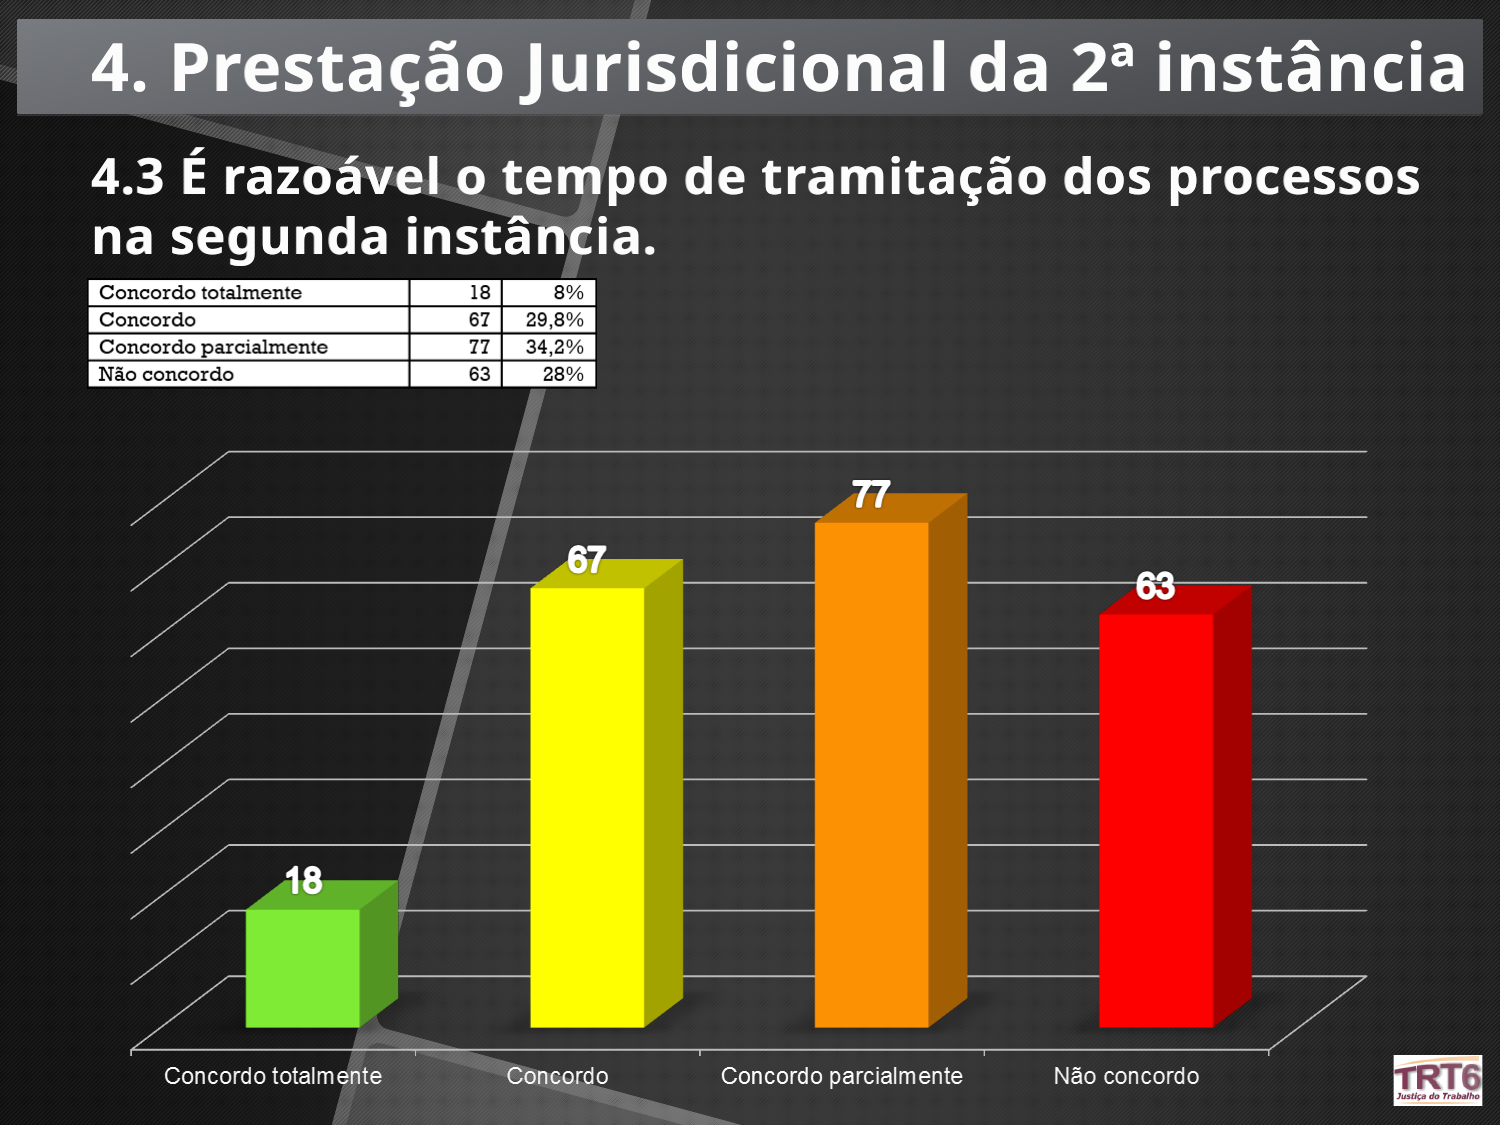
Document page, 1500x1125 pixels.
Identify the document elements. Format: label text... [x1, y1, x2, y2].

picture [1440, 1055, 1483, 1106]
picture [87, 273, 597, 399]
chart [60, 414, 1440, 1115]
text_box [18, 19, 1482, 114]
text_box 4.3 É razoável o tempo de tramitação dos processos na segunda instância. [77, 137, 1447, 272]
text_box 4. Prestação Jurisdicional da 2ª instância [77, 18, 1500, 113]
